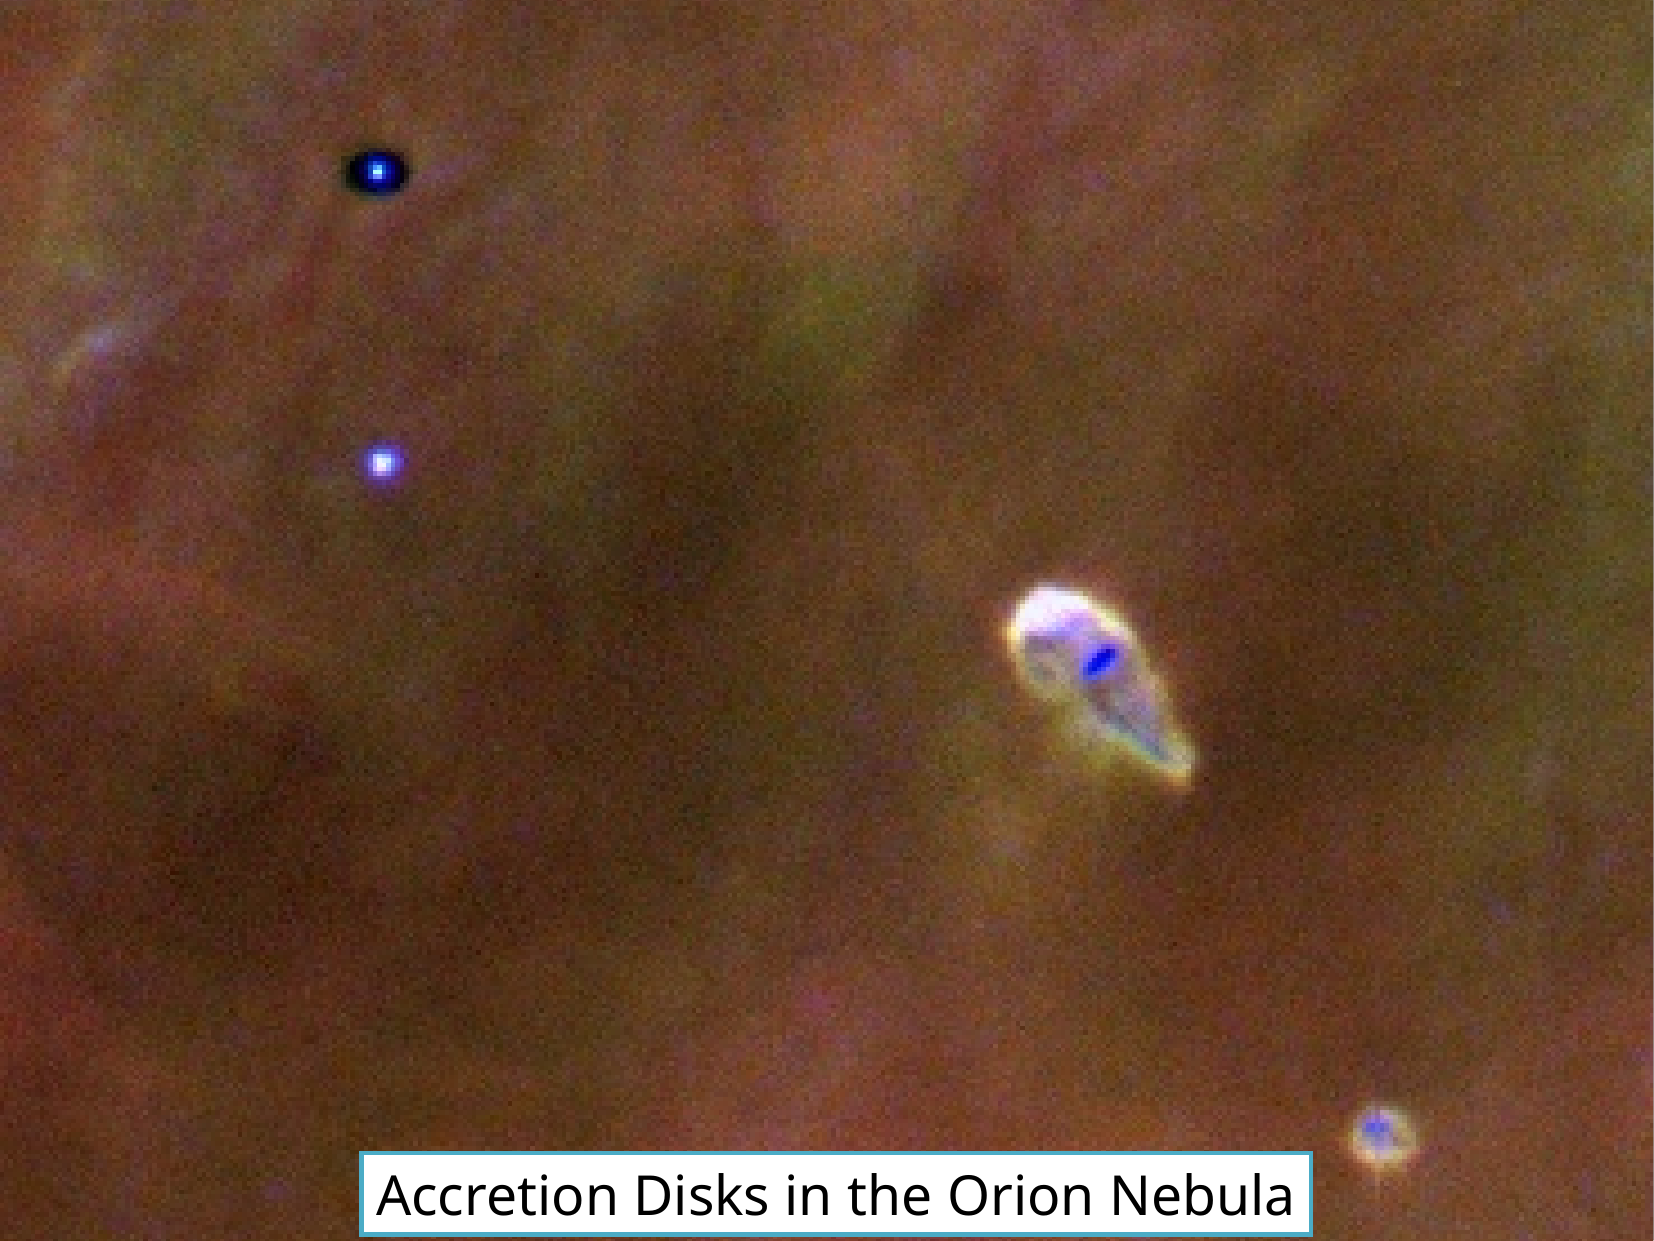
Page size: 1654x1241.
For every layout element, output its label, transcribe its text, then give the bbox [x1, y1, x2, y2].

picture [0, 0, 1654, 1241]
text_box Accretion Disks in the Orion Nebula [361, 1152, 1312, 1235]
